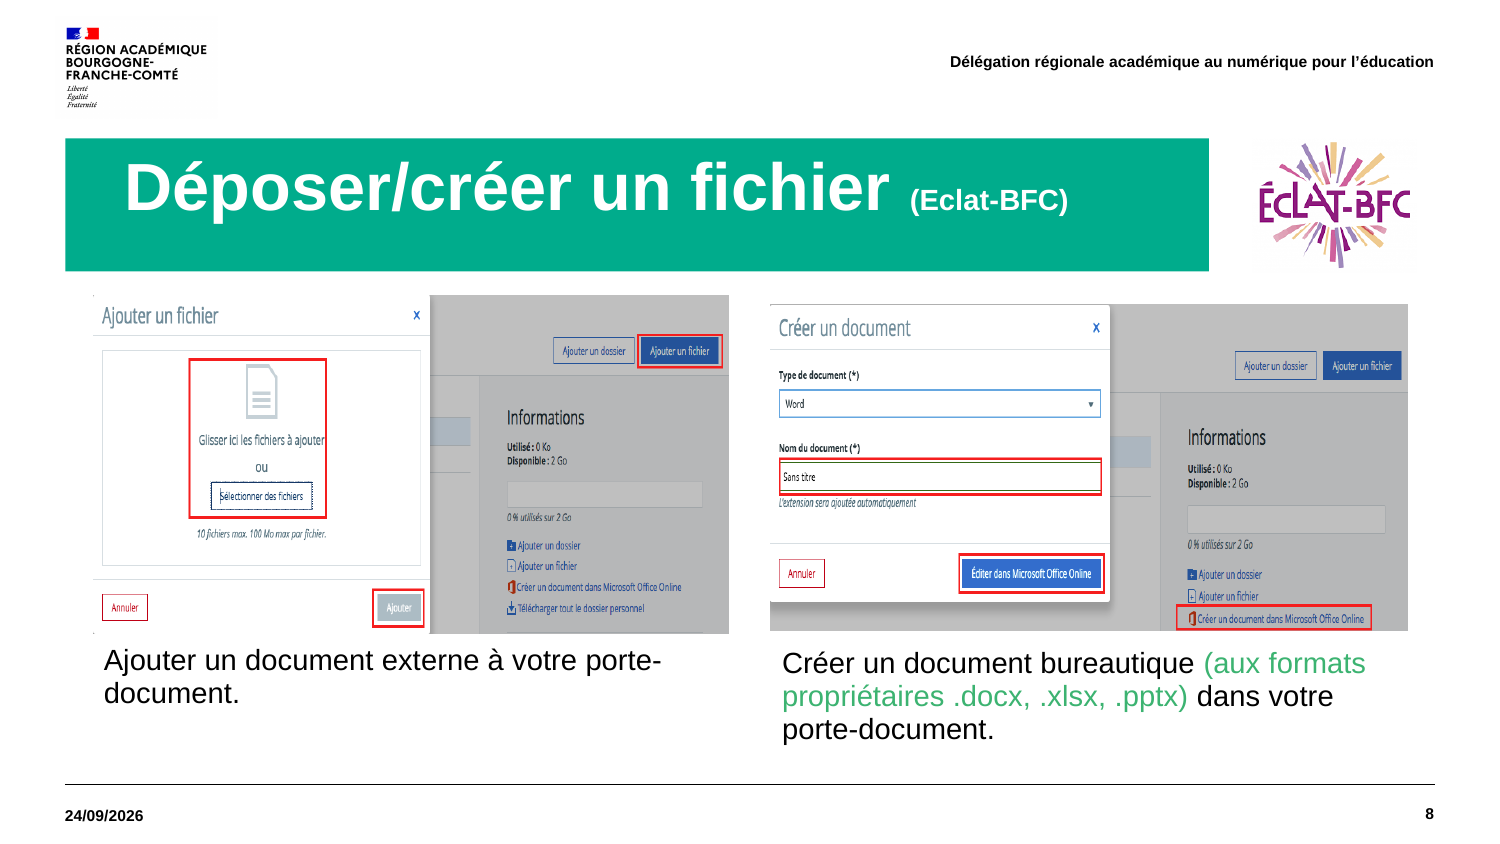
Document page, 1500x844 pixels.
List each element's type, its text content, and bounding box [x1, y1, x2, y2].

text_box <numéro> [1403, 784, 1435, 843]
text_box Créer un document bureautique (aux formats propriétaires .docx, .xlsx, .pptx) dans votre porte-document. [767, 639, 1403, 844]
picture [93, 295, 729, 634]
picture [55, 16, 218, 119]
text_box 31/01/2023 [64, 787, 245, 843]
text_box Déposer/créer un fichier (Eclat-BFC) [65, 138, 1209, 272]
text_box Délégation régionale académique au numérique pour l’éducation [470, 32, 1435, 91]
picture [1209, 138, 1456, 273]
text_box Ajouter un document externe à votre porte-document. [88, 636, 725, 750]
picture [770, 304, 1408, 632]
